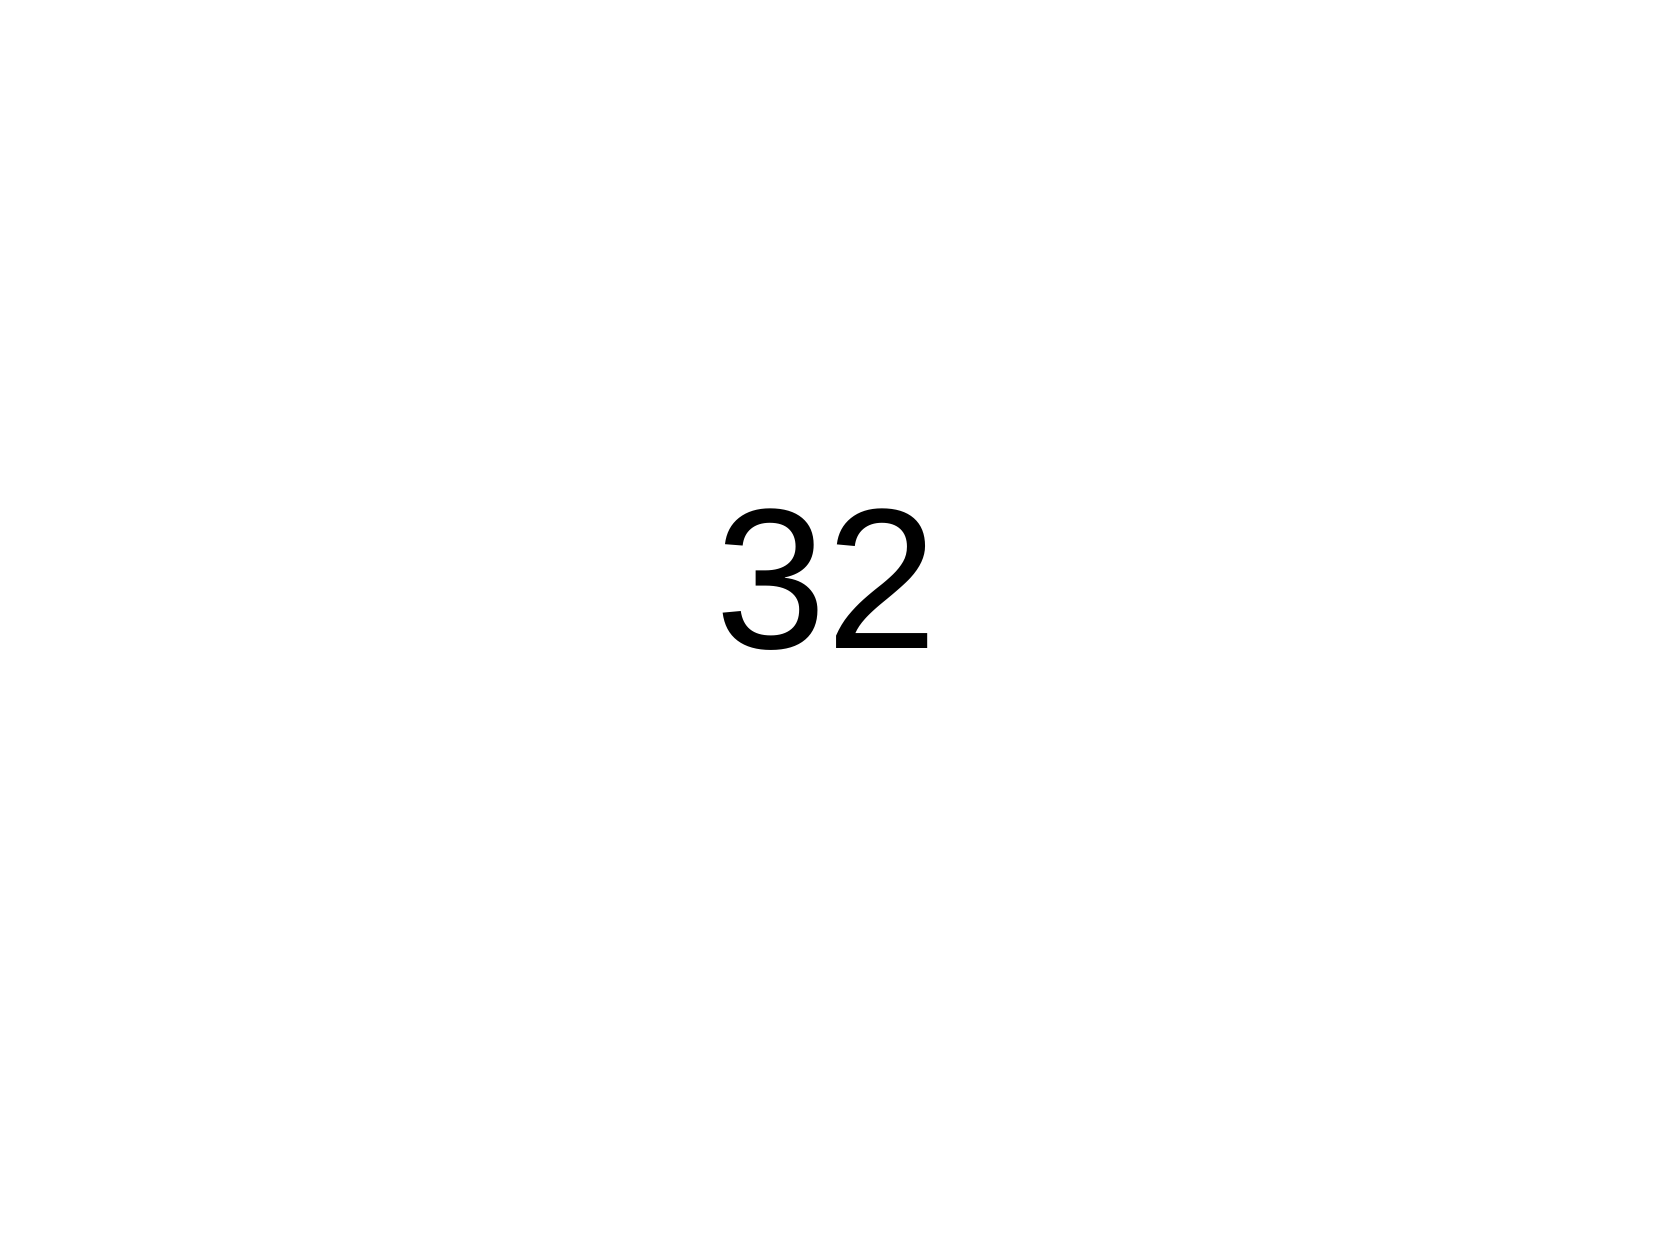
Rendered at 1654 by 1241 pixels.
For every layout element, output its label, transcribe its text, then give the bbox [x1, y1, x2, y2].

subtitle 32 [82, 49, 1571, 1109]
